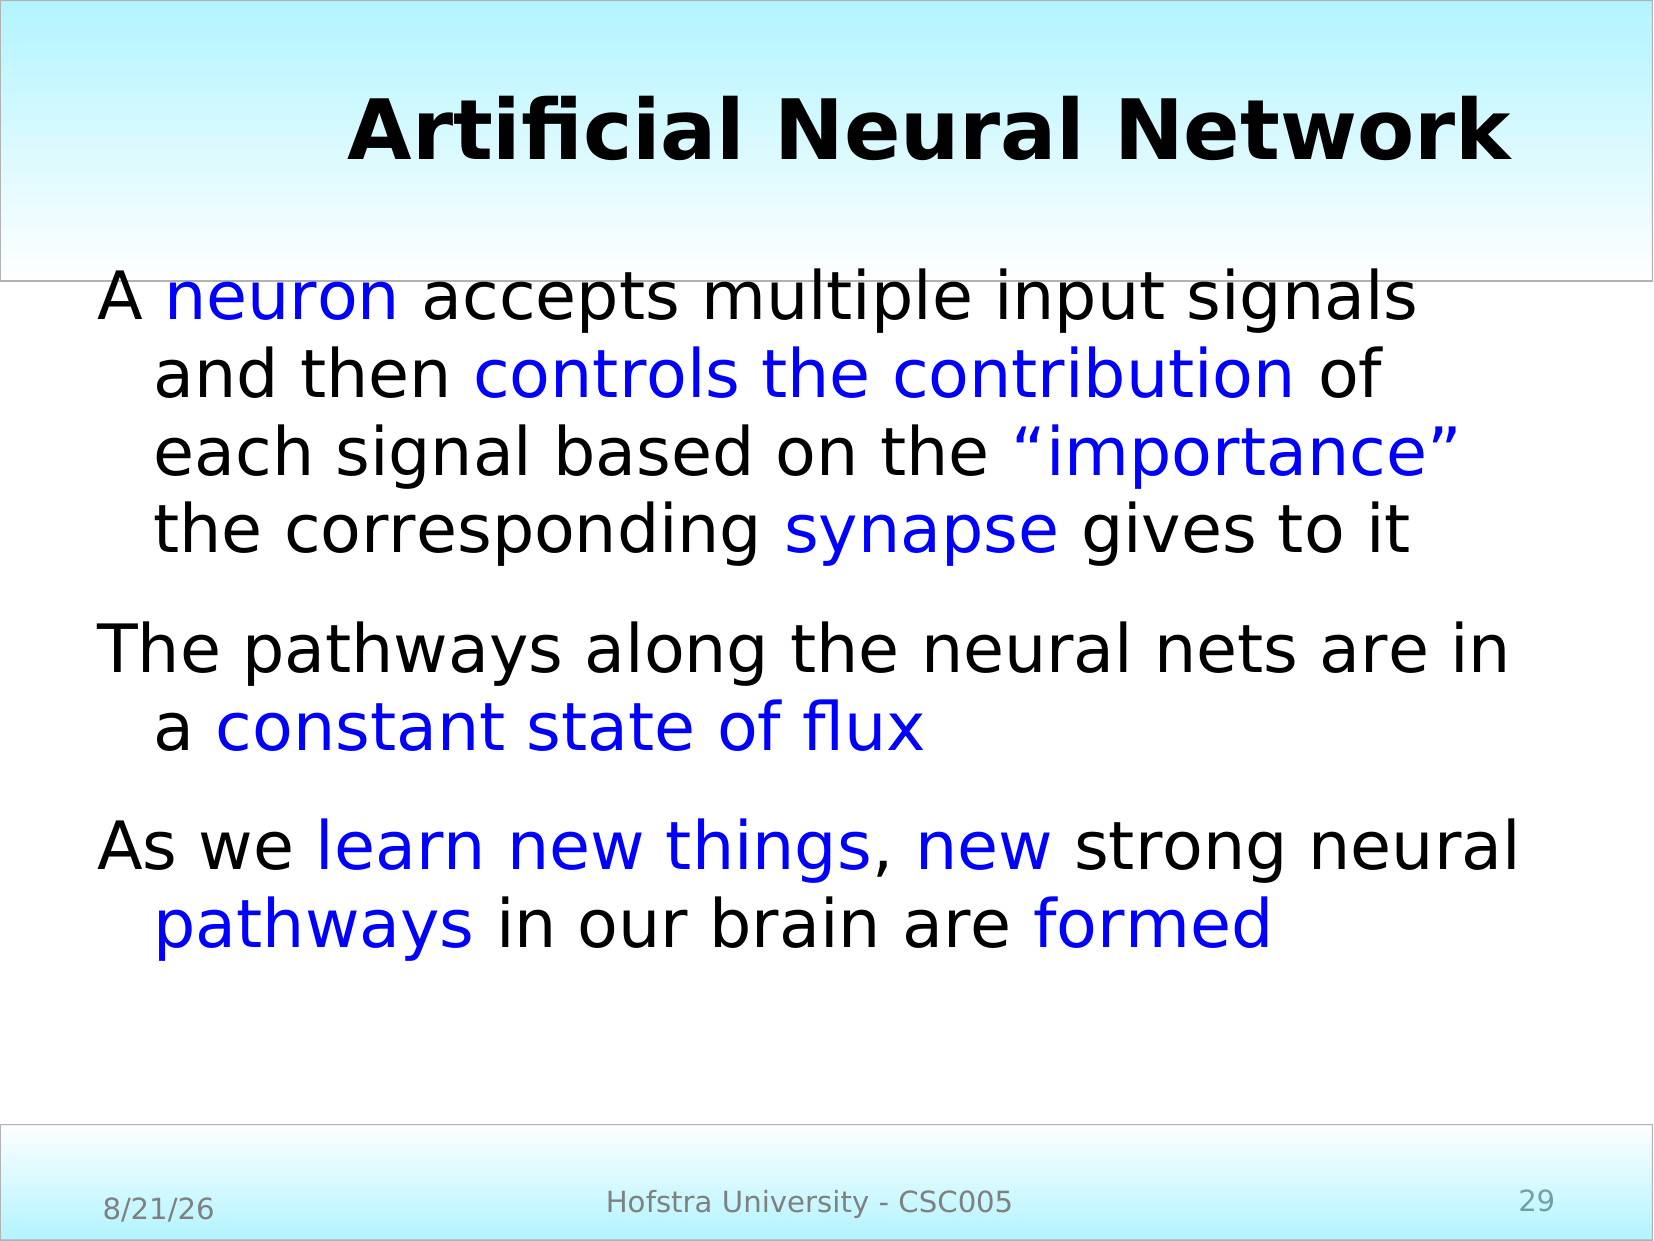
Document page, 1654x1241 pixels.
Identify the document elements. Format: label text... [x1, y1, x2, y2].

list A neuron accepts multiple input signals and then controls the contribution of each signal based on the “importance” the corresponding synapse gives to it The pathways along the neural nets are in a constant state of flux As we learn new things, new strong neural pathways in our brain are formed [82, 249, 1571, 1241]
title Artificial Neural Network [247, 27, 1612, 235]
